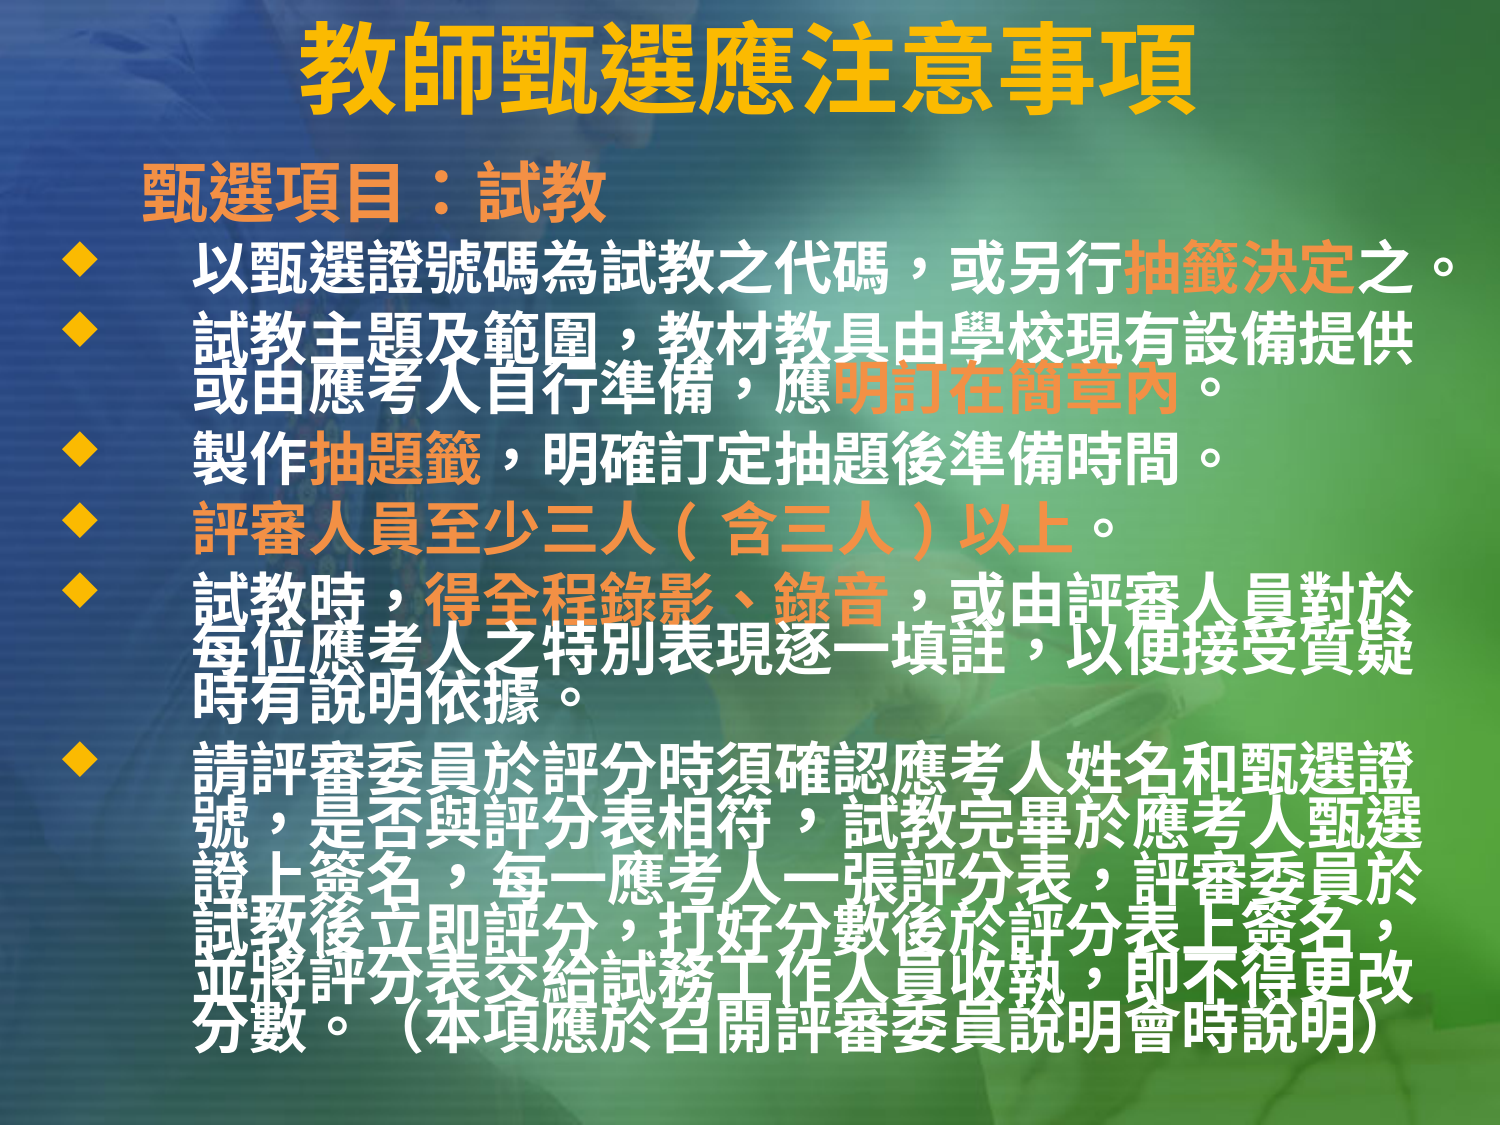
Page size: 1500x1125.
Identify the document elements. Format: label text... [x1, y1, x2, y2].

title 教師甄選應注意事項 [257, 12, 1240, 136]
list 甄選項目：試教 以甄選證號碼為試教之代碼，或另行抽籤決定之。 試教主題及範圍，教材教具由學校現有設備提供或由應考人自行準備，應明訂在簡章內。 製作抽題籤，明確訂定抽題後準備時間。 評審人員至少三人(含三人)以上。 試教時，得全程錄影、錄音，或由評審人員對於每位應考人之特別表現逐一填註，以便接受質疑時有說明依據。 請評審委員於評分時須確認應考人姓名和甄選證號，是否與評分表相符，試教完畢於應考人甄選證上簽名，每一應考人一張評分表，評審委員於試教後立即評分，打好分數後於評分表上簽名，並將評分表交給試務工作人員收執，即不得更改分數。（本項應於召開評審委員說明會時說明） [43, 165, 1464, 1116]
picture [0, 0, 1500, 1125]
